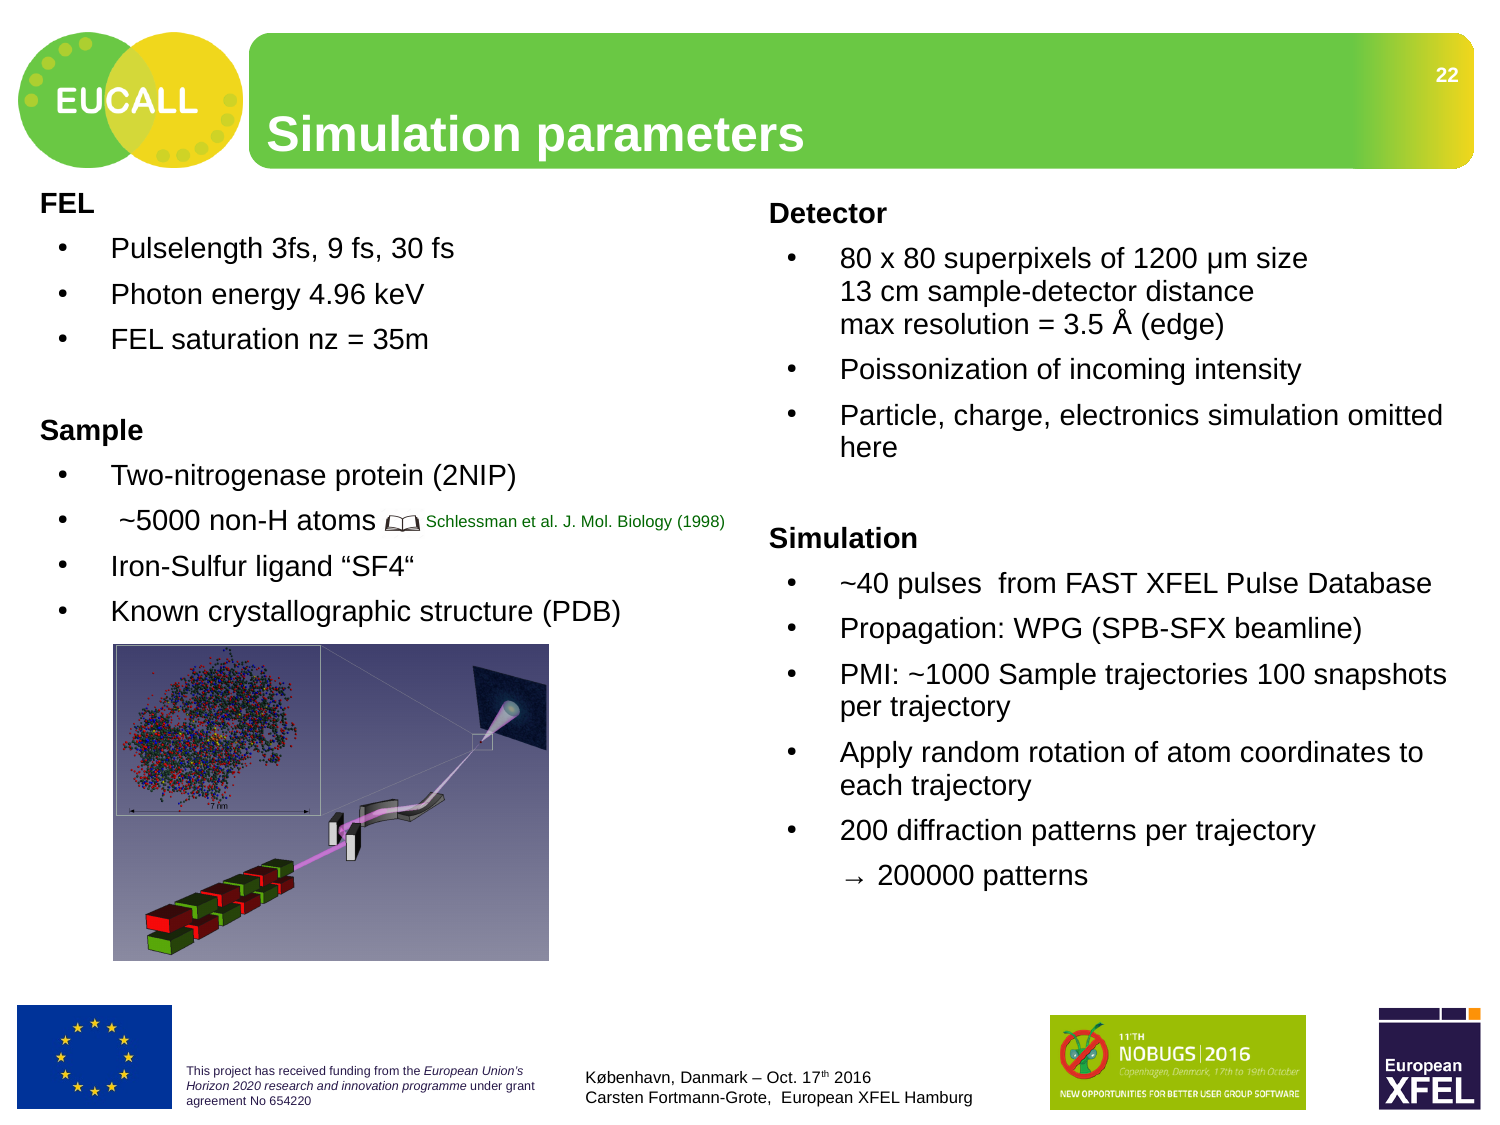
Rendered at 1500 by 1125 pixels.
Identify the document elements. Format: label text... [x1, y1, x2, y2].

title Simulation parameters [254, 63, 1471, 162]
picture [1050, 1015, 1306, 1110]
picture [1376, 1005, 1483, 1112]
picture [380, 508, 425, 539]
picture [17, 1005, 172, 1109]
text_box FEL Pulselength 3fs, 9 fs, 30 fs Photon energy 4.96 keV FEL saturation nz = 35m Sample Two-nitrogenase protein (2NIP) ~5000 non-H atoms Iron-Sulfur ligand “SF4“ Known crystallographic structure (PDB) [25, 179, 769, 989]
picture [113, 644, 549, 961]
text_box Detector 80 x 80 superpixels of 1200 μm size 13 cm sample-detector distance max resolution = 3.5 Å (edge) Poissonization of incoming intensity Particle, charge, electronics simulation omitted here Simulation ~40 pulses from FAST XFEL Pulse Database Propagation: WPG (SPB-SFX beamline) PMI: ~1000 Sample trajectories 100 snapshots per trajectory Apply random rotation of atom coordinates to each trajectory 200 diffraction patterns per trajectory → 200000 patterns [754, 189, 1498, 999]
text_box Schlessman et al. J. Mol. Biology (1998) [369, 497, 901, 540]
picture [18, 32, 243, 168]
